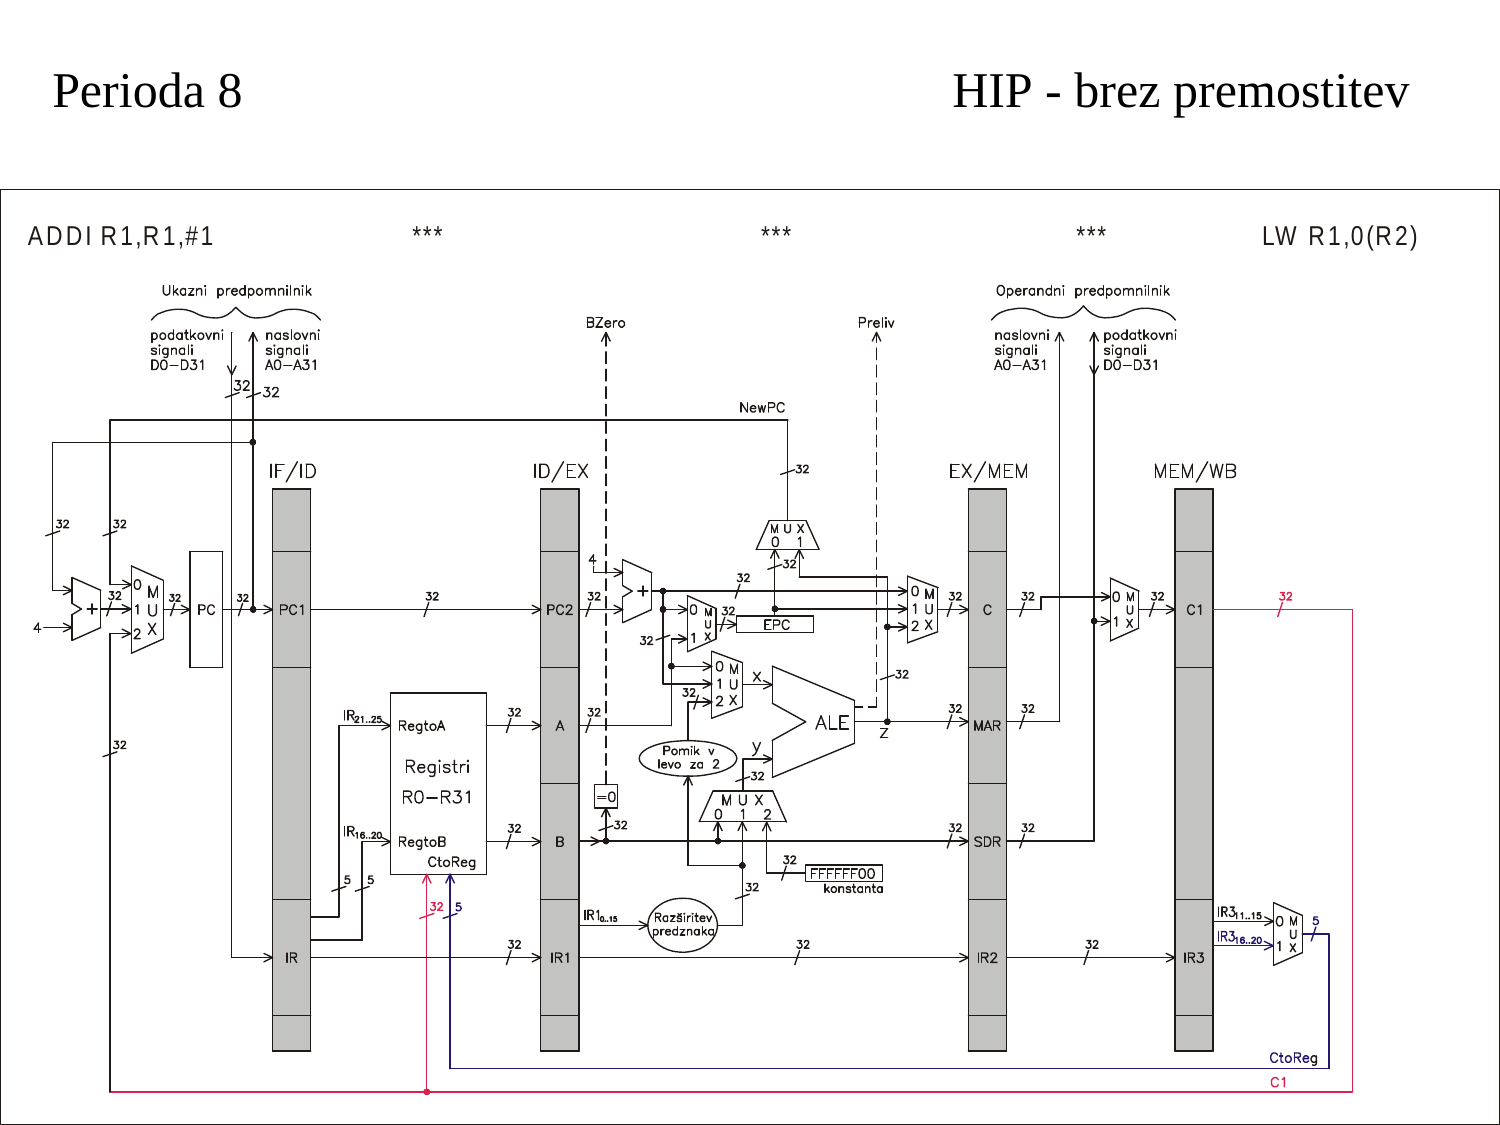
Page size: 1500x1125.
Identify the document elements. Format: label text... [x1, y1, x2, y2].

picture [0, 188, 1500, 1125]
text_box Perioda 8 HIP - brez premostitev [37, 49, 1476, 126]
